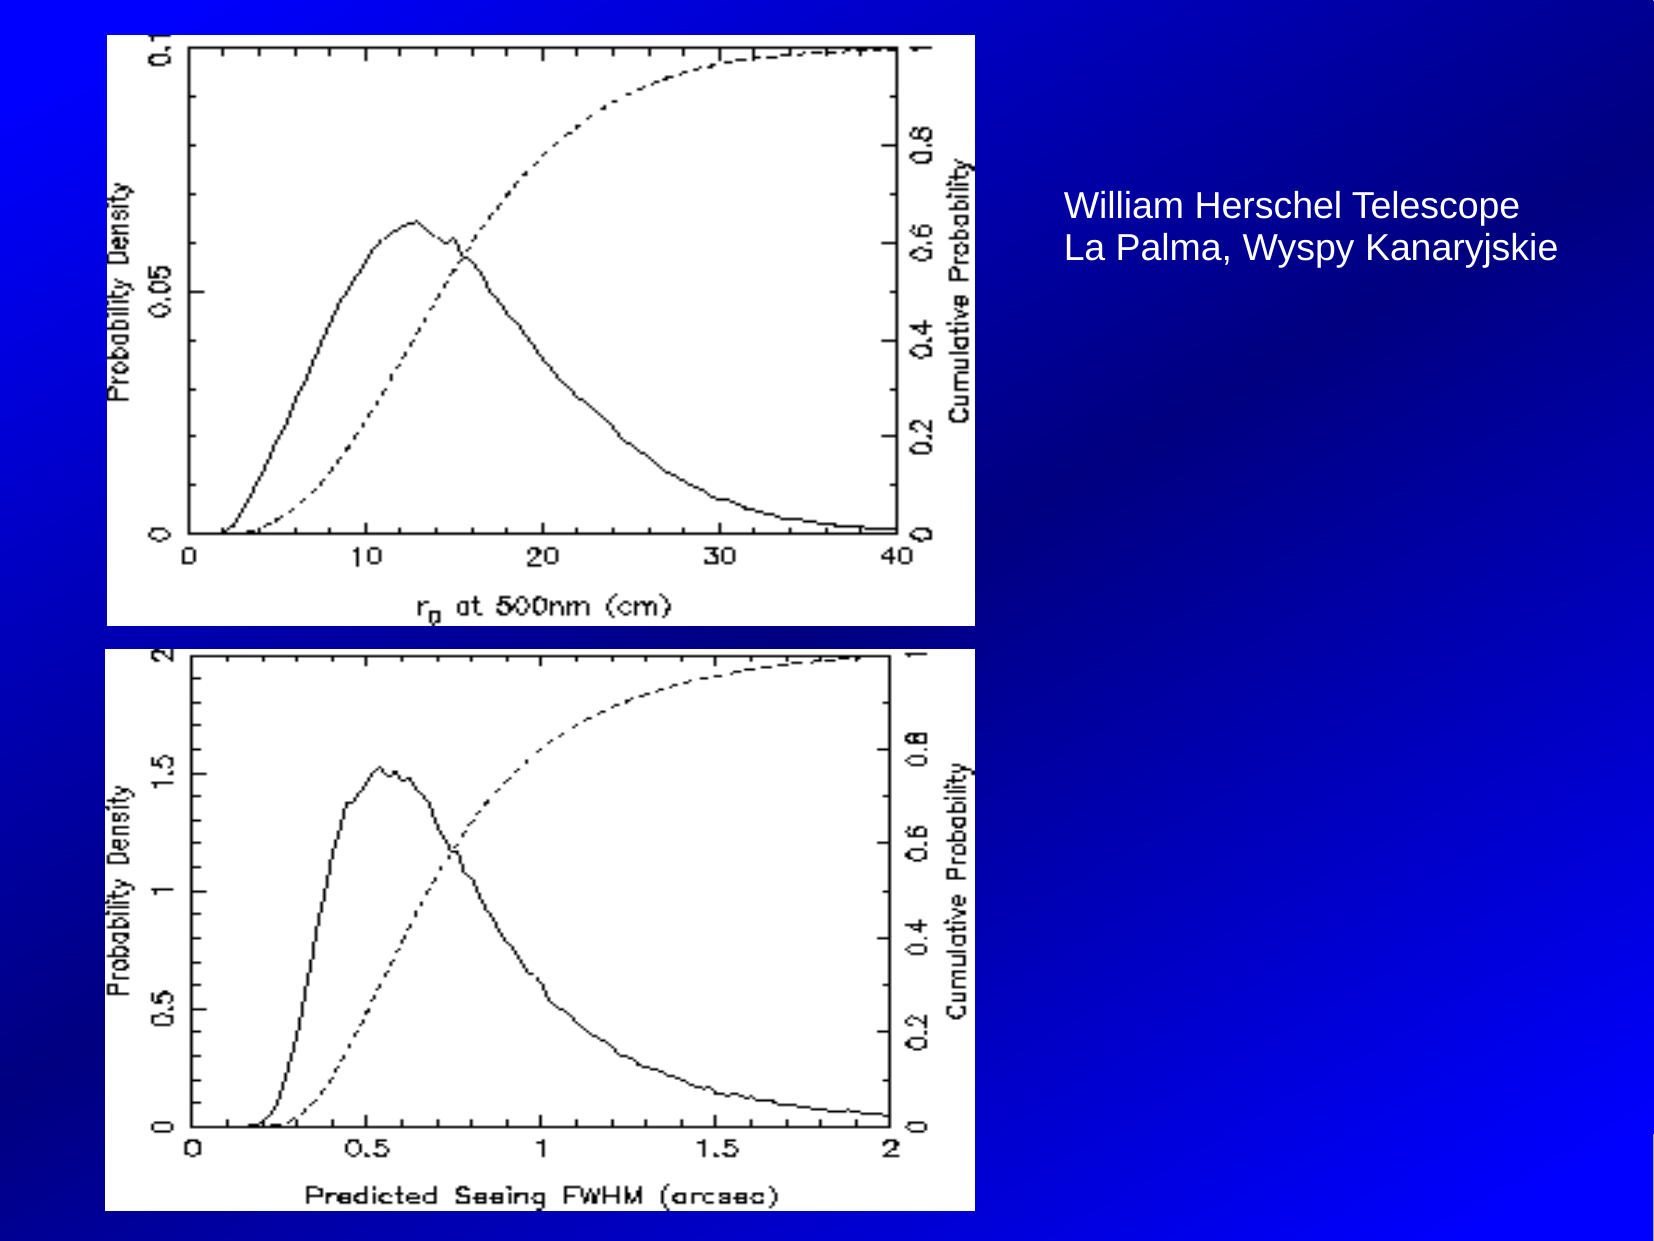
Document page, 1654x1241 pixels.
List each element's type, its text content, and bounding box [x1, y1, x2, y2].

text_box William Herschel Telescope La Palma, Wyspy Kanaryjskie [1049, 177, 1595, 276]
picture [107, 35, 975, 626]
picture [105, 649, 975, 1211]
